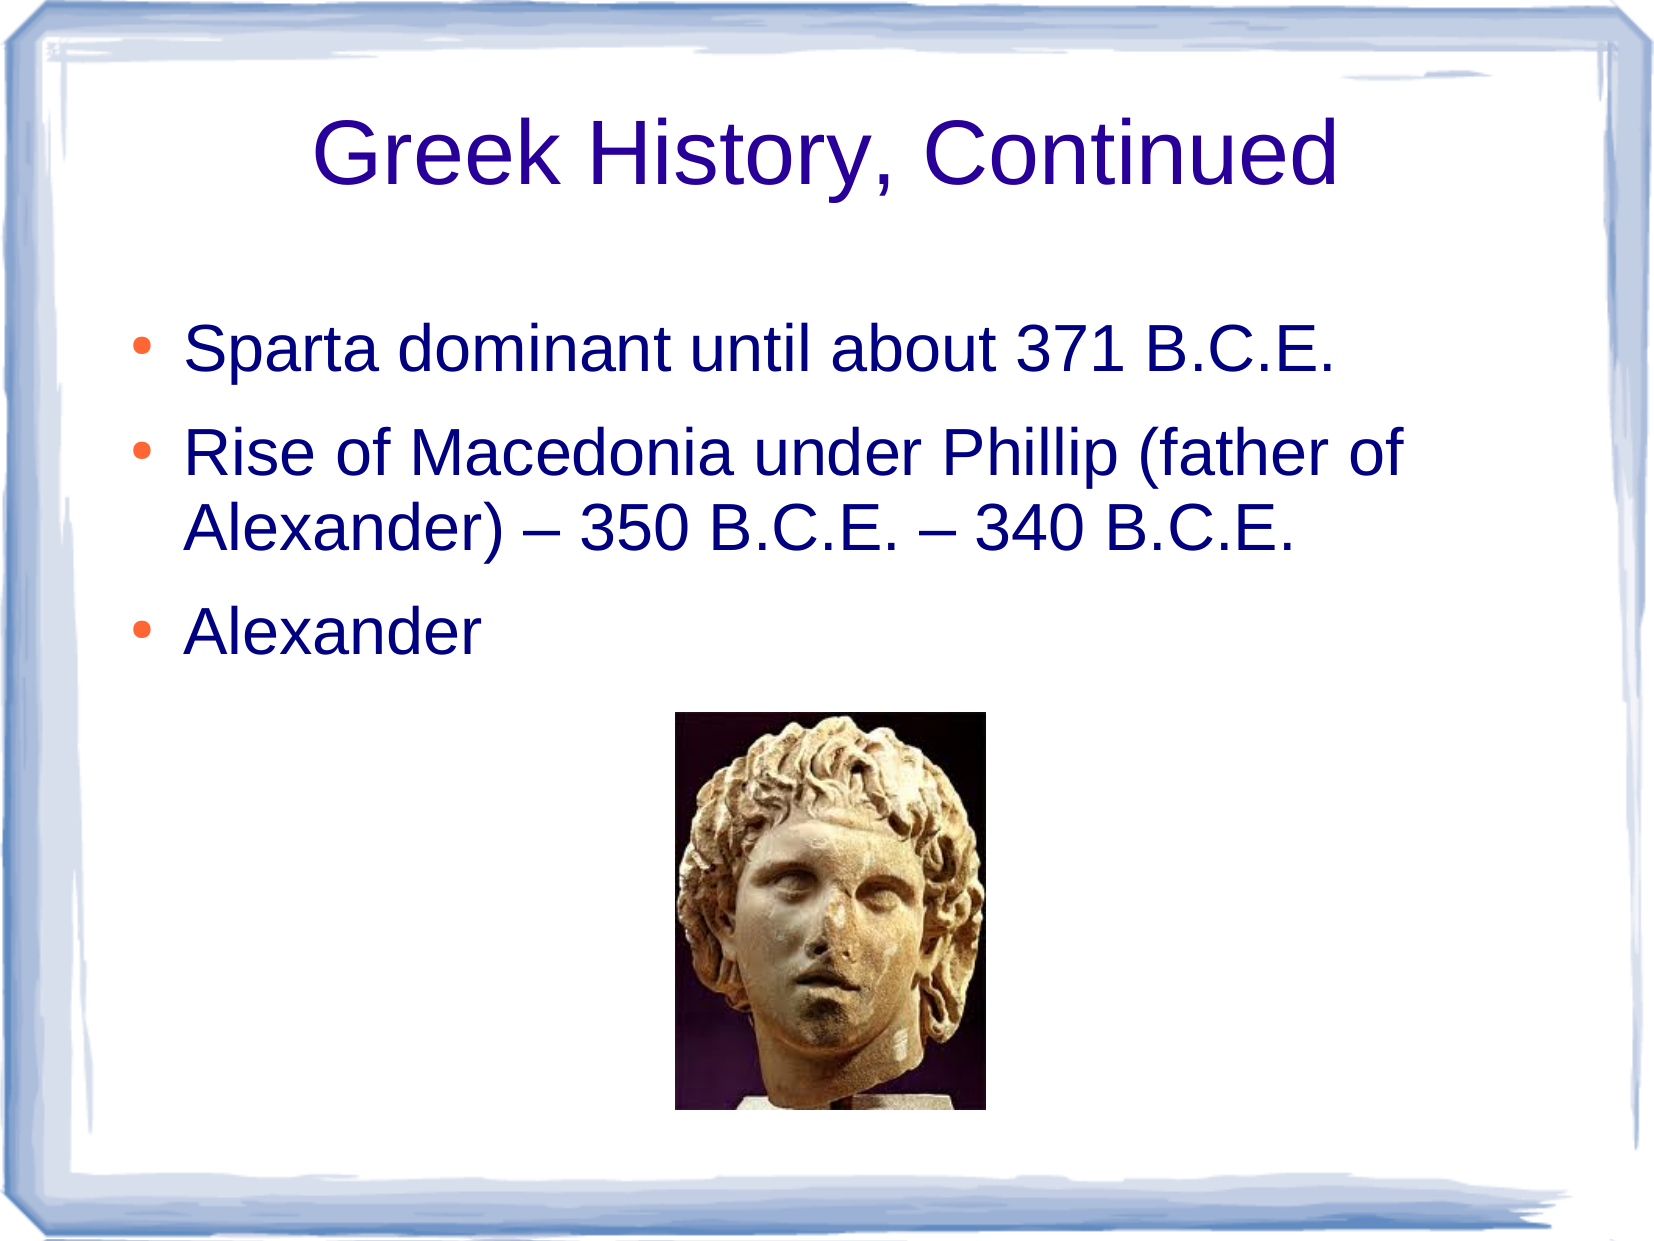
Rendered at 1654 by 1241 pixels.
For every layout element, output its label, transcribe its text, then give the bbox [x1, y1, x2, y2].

picture [0, 0, 1654, 1241]
list Sparta dominant until about 371 B.C.E. Rise of Macedonia under Phillip (father of Alexander) – 350 B.C.E. – 340 B.C.E. Alexander [112, 310, 1566, 1163]
title Greek History, Continued [82, 56, 1571, 250]
